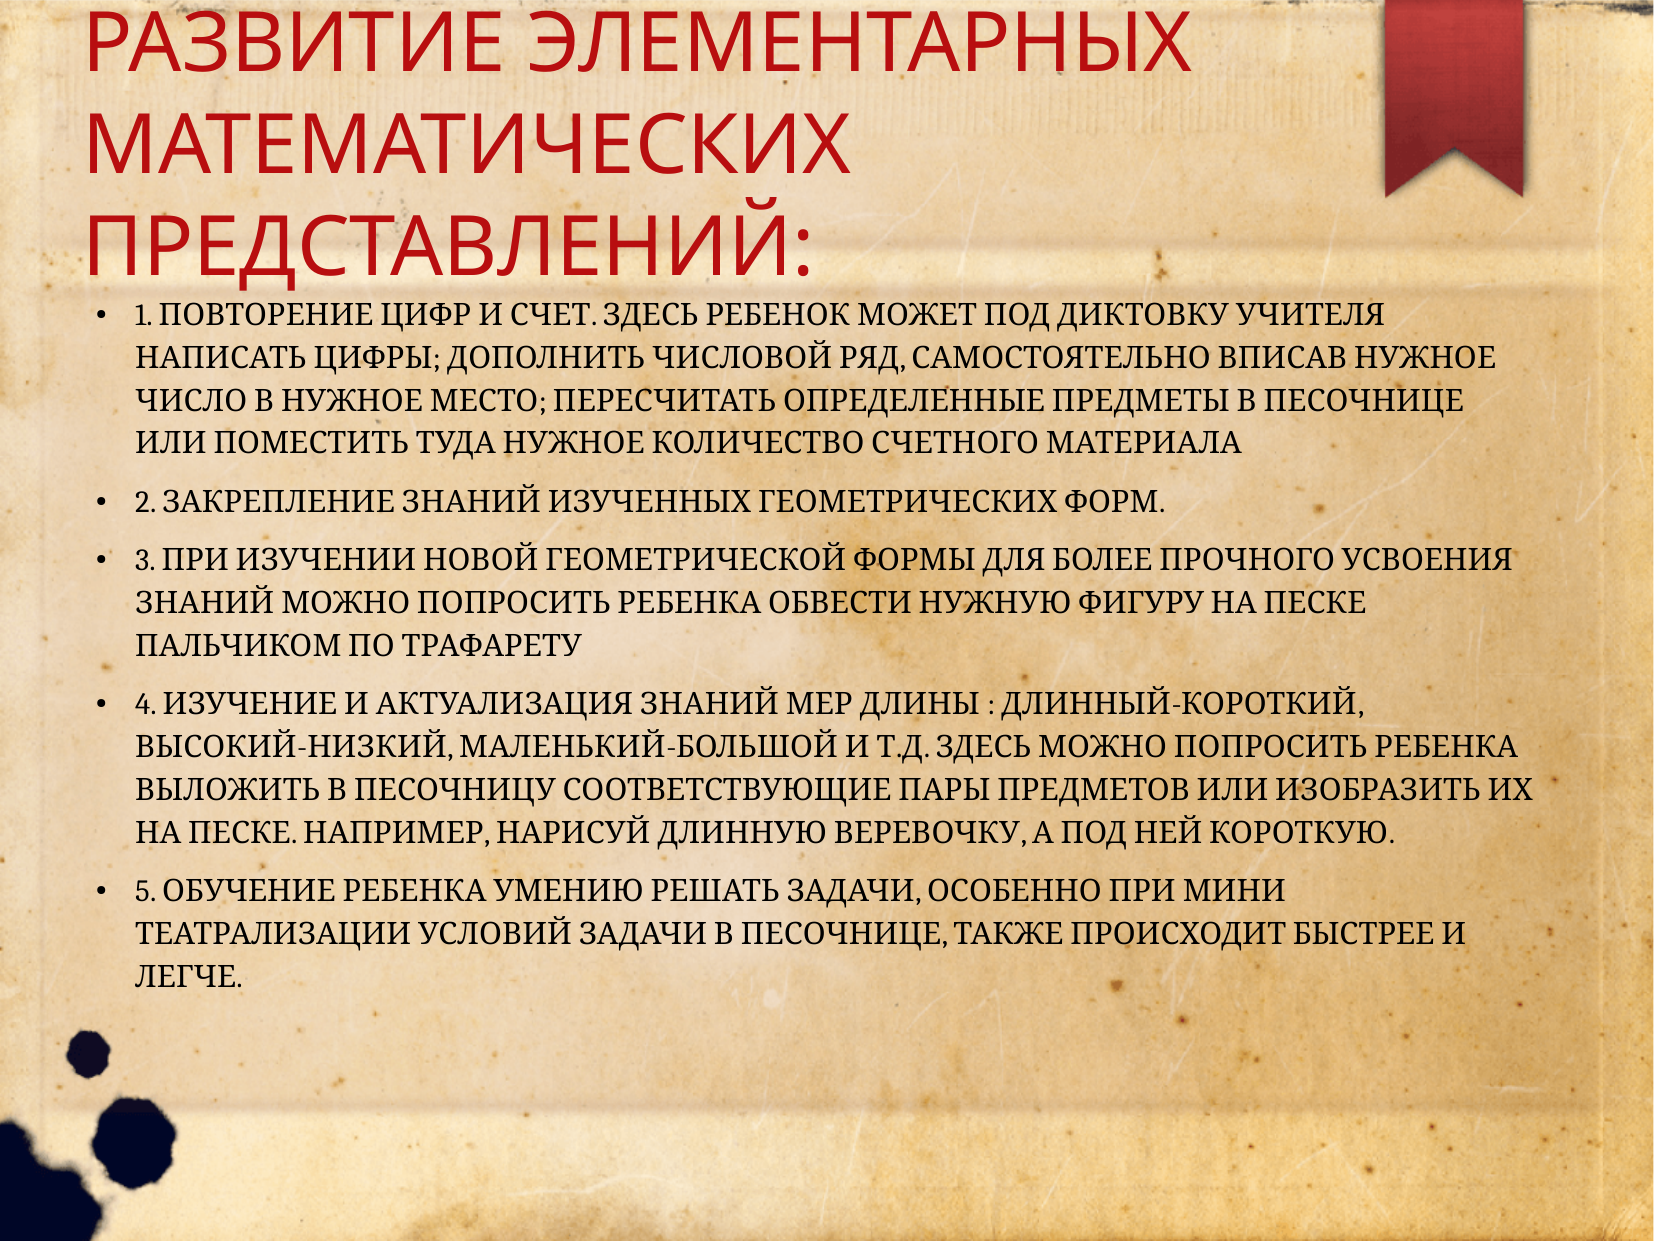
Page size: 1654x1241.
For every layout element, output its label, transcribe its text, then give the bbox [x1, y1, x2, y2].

picture [0, 0, 1654, 1241]
title Развитие элементарных математических представлений: [82, 49, 1347, 237]
list 1. повторение цифр и счет. Здесь ребенок может под диктовку учителя написать цифры; дополнить числовой ряд, самостоятельно вписав нужное число в нужное место; пересчитать определенные предметы в песочнице или поместить туда нужное количество счетного материала 2. закрепление знаний изученных геометрических форм. 3. При изучении новой геометрической формы для более прочного усвоения знаний можно попросить ребенка обвести нужную фигуру на песке пальчиком по трафарету 4. Изучение и актуализация знаний мер длины : длинный-короткий, высокий-низкий, маленький-большой и т.д. Здесь можно попросить ребенка выложить в песочницу соответствующие пары предметов или изобразить их на песке. Например, нарисуй длинную веревочку, а под ней короткую. 5. Обучение ребенка умению решать задачи, особенно при мини театрализации условий задачи в песочнице, также происходит быстрее и легче. [82, 290, 1538, 1010]
